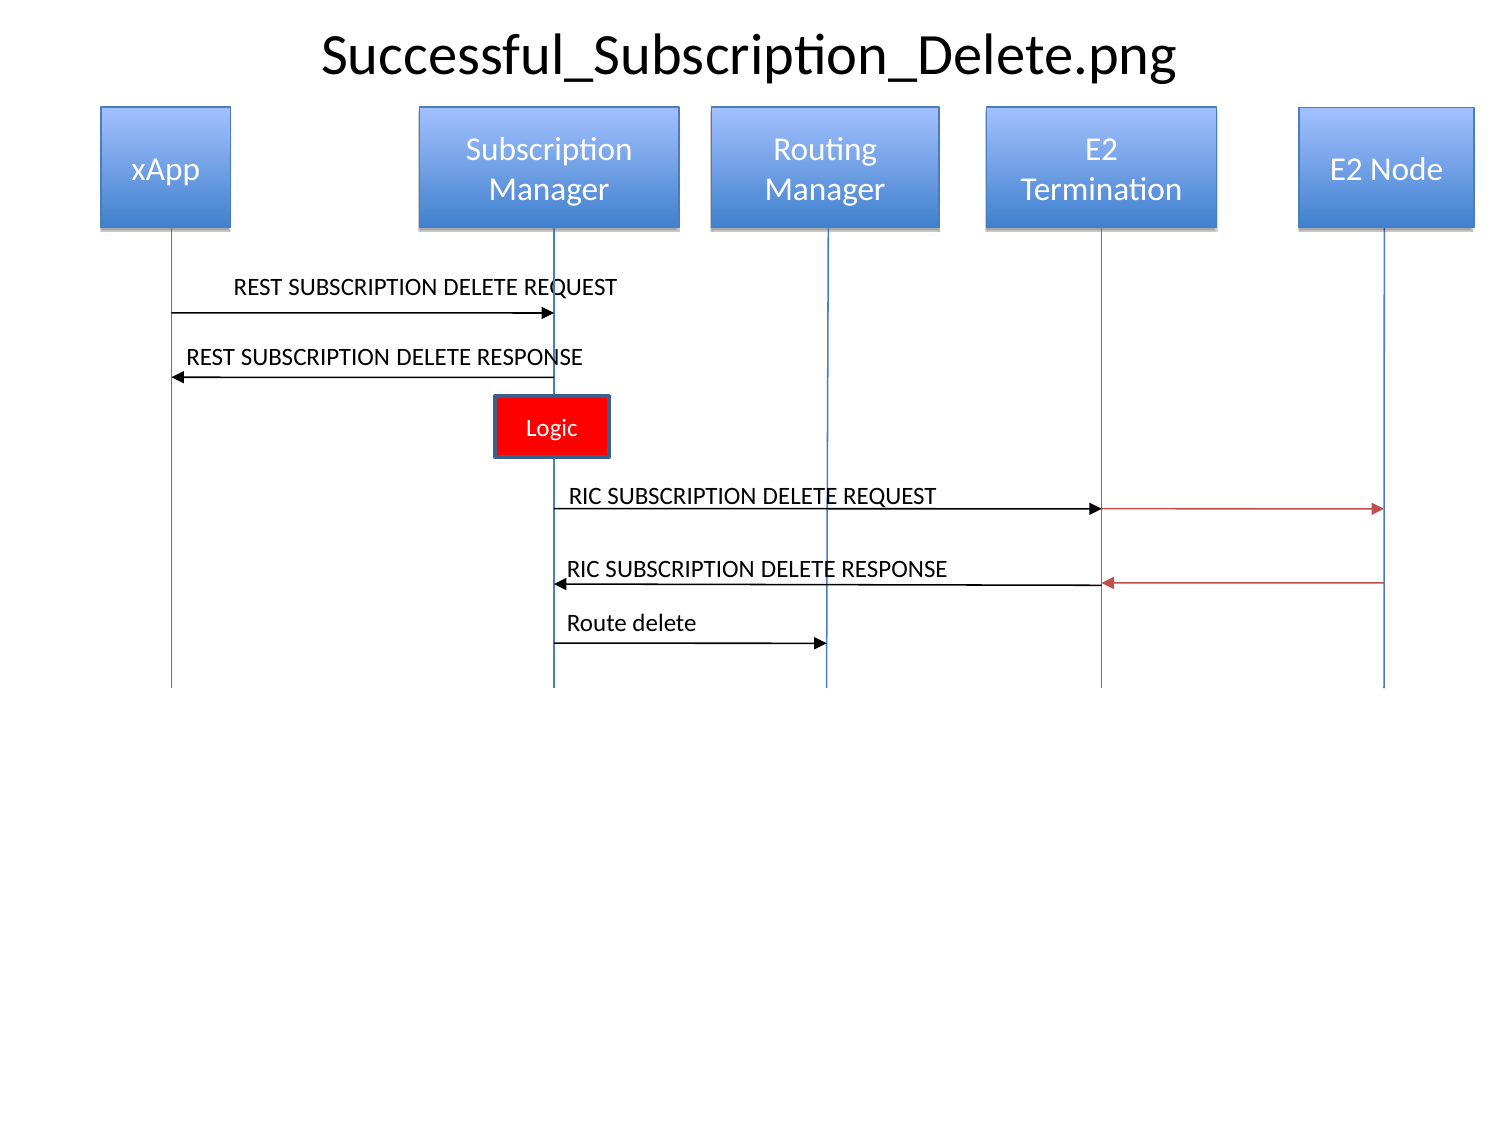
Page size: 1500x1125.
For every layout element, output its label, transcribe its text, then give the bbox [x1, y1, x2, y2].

text_box REST SUBSCRIPTION DELETE RESPONSE [171, 332, 715, 378]
title Successful_Subscription_Delete.png [75, 7, 1425, 95]
text_box REST SUBSCRIPTION DELETE REQUEST [555, 263, 633, 309]
text_box Subscription Manager [419, 107, 680, 228]
text_box RIC SUBSCRIPTION DELETE REQUEST [553, 510, 1052, 518]
text_box Routing Manager [711, 107, 939, 228]
text_box E2 Termination [986, 107, 1217, 228]
text_box REST SUBSCRIPTION DELETE REQUEST [218, 263, 553, 309]
text_box RIC SUBSCRIPTION DELETE REQUEST [553, 472, 1052, 508]
text_box Route delete [552, 598, 774, 644]
text_box xApp [101, 107, 231, 228]
text_box Logic [494, 396, 609, 457]
text_box E2 Node [1299, 107, 1474, 228]
text_box RIC SUBSCRIPTION DELETE RESPONSE [552, 545, 1063, 590]
